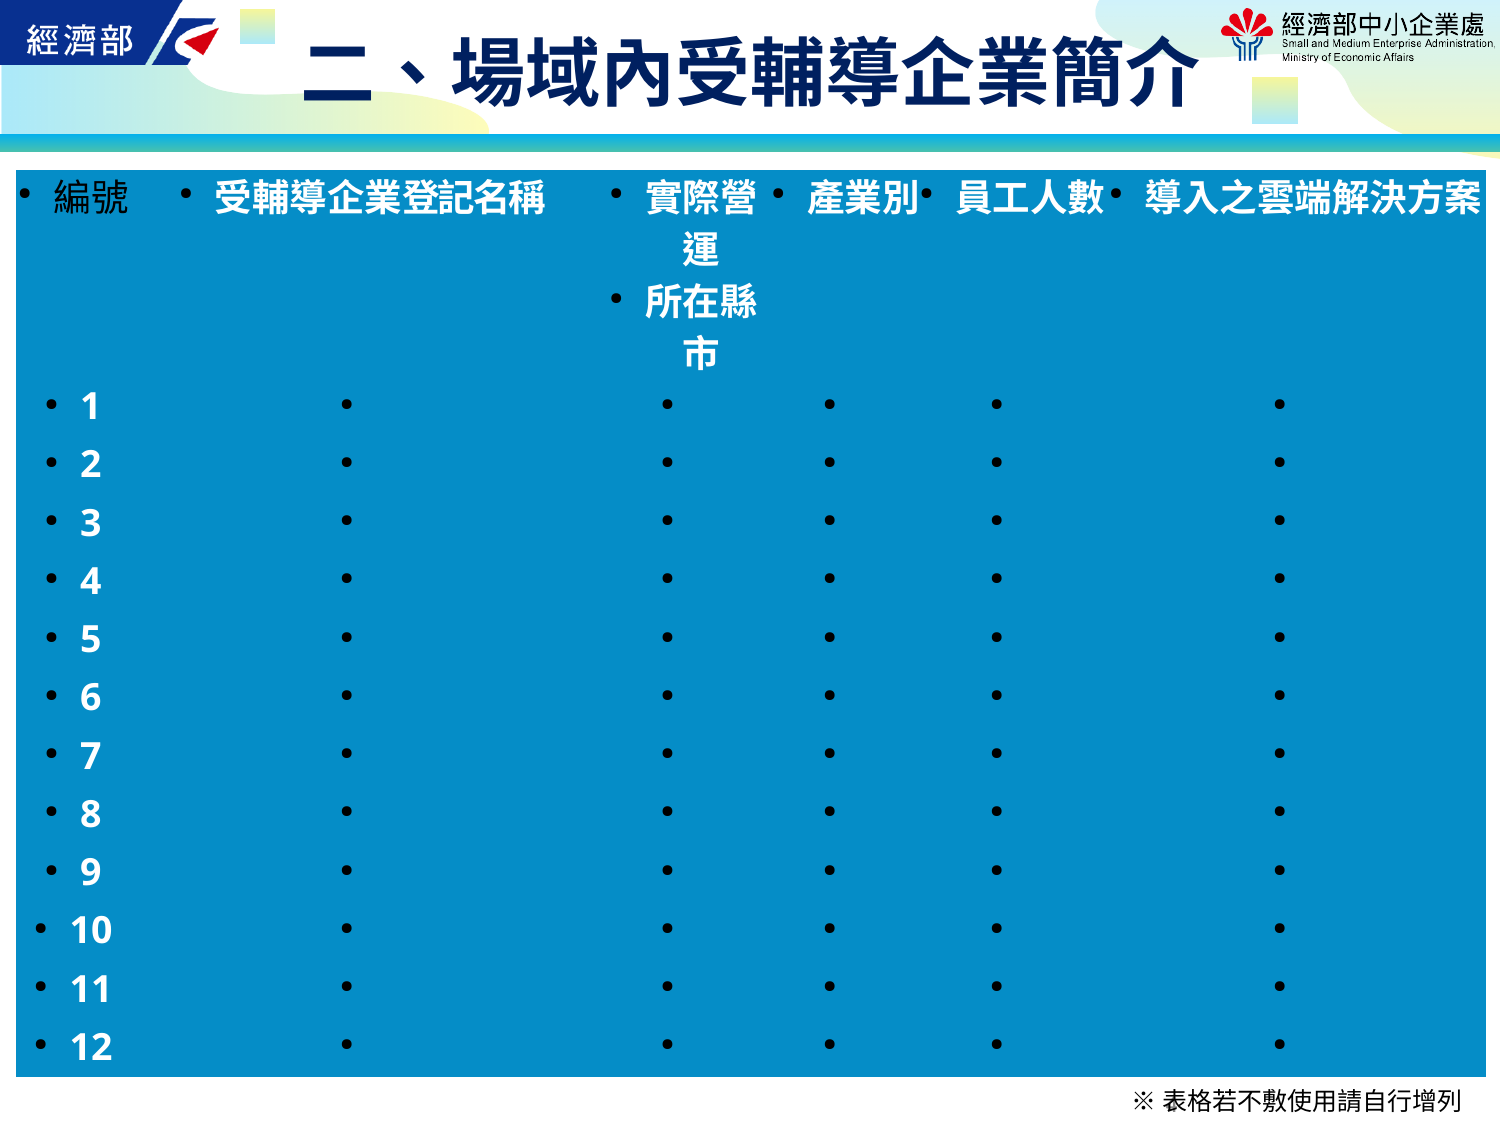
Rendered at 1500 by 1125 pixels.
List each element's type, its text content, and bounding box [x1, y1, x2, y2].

table_cell [130, 379, 595, 437]
table_cell 5 [16, 612, 130, 670]
table_cell [1105, 728, 1486, 786]
table_cell [920, 845, 1105, 903]
table_cell [920, 961, 1105, 1019]
table_cell 6 [16, 670, 130, 728]
table_cell [920, 786, 1105, 845]
table_cell [920, 495, 1105, 553]
table_cell 8 [16, 786, 130, 845]
table_cell [130, 612, 595, 670]
table_cell 10 [16, 903, 130, 961]
table_cell [595, 961, 772, 1019]
table_cell 4 [16, 553, 130, 612]
table_cell [595, 1019, 772, 1077]
table_cell [920, 553, 1105, 612]
table_cell [1105, 961, 1486, 1019]
table_cell 11 [16, 961, 130, 1019]
table_cell [130, 903, 595, 961]
table_cell 1 [16, 379, 130, 437]
table_cell [595, 670, 772, 728]
table_cell [1105, 903, 1486, 961]
table_header 導入之雲端解決方案 [1105, 170, 1486, 379]
table_cell [772, 495, 920, 553]
table_cell [772, 786, 920, 845]
table_cell 7 [16, 728, 130, 786]
table_cell 9 [16, 845, 130, 903]
table_cell [1105, 553, 1486, 612]
table_header 受輔導企業登記名稱 [130, 170, 595, 379]
table_cell [130, 786, 595, 845]
table_cell [920, 612, 1105, 670]
table_cell [772, 553, 920, 612]
table_cell [595, 379, 772, 437]
table_cell 2 [16, 437, 130, 495]
table_cell [1105, 786, 1486, 845]
table_cell [920, 1019, 1105, 1077]
table_cell [772, 845, 920, 903]
table_cell [772, 437, 920, 495]
table_cell [1105, 1019, 1486, 1077]
table_cell [1105, 437, 1486, 495]
table_header 員工人數 [920, 170, 1105, 379]
text_box ※表格若不敷使用請自行增列 [1108, 1077, 1487, 1123]
table_cell [920, 379, 1105, 437]
table_cell [920, 437, 1105, 495]
table_cell [1105, 495, 1486, 553]
table_cell [595, 495, 772, 553]
table_cell [772, 903, 920, 961]
table_cell 3 [16, 495, 130, 553]
table_cell [130, 553, 595, 612]
table_cell [130, 495, 595, 553]
table_cell [130, 845, 595, 903]
table_cell [772, 1019, 920, 1077]
title 二、場域內受輔導企業簡介 [0, 0, 1500, 142]
table_cell [1105, 670, 1486, 728]
table_cell [1105, 379, 1486, 437]
table_cell [595, 903, 772, 961]
table_cell [920, 670, 1105, 728]
table_cell [595, 786, 772, 845]
table_cell [920, 728, 1105, 786]
table_cell [595, 553, 772, 612]
table_cell [595, 728, 772, 786]
table_cell [595, 612, 772, 670]
table_cell [595, 845, 772, 903]
table_cell [772, 670, 920, 728]
text_box 3 [1150, 1073, 1500, 1125]
table_cell [130, 961, 595, 1019]
table_cell [772, 728, 920, 786]
table_cell 12 [16, 1019, 130, 1077]
table_cell [920, 903, 1105, 961]
table_cell [772, 612, 920, 670]
table_header 編號 [16, 170, 130, 379]
table_cell [772, 961, 920, 1019]
table_cell [130, 728, 595, 786]
table_header 實際營運 所在縣市 [595, 170, 772, 379]
table_cell [772, 379, 920, 437]
table_cell [130, 670, 595, 728]
table_cell [130, 437, 595, 495]
table_cell [595, 437, 772, 495]
table_cell [1105, 612, 1486, 670]
table_cell [1105, 845, 1486, 903]
table_cell [130, 1019, 595, 1077]
table_header 產業別 [772, 170, 920, 379]
